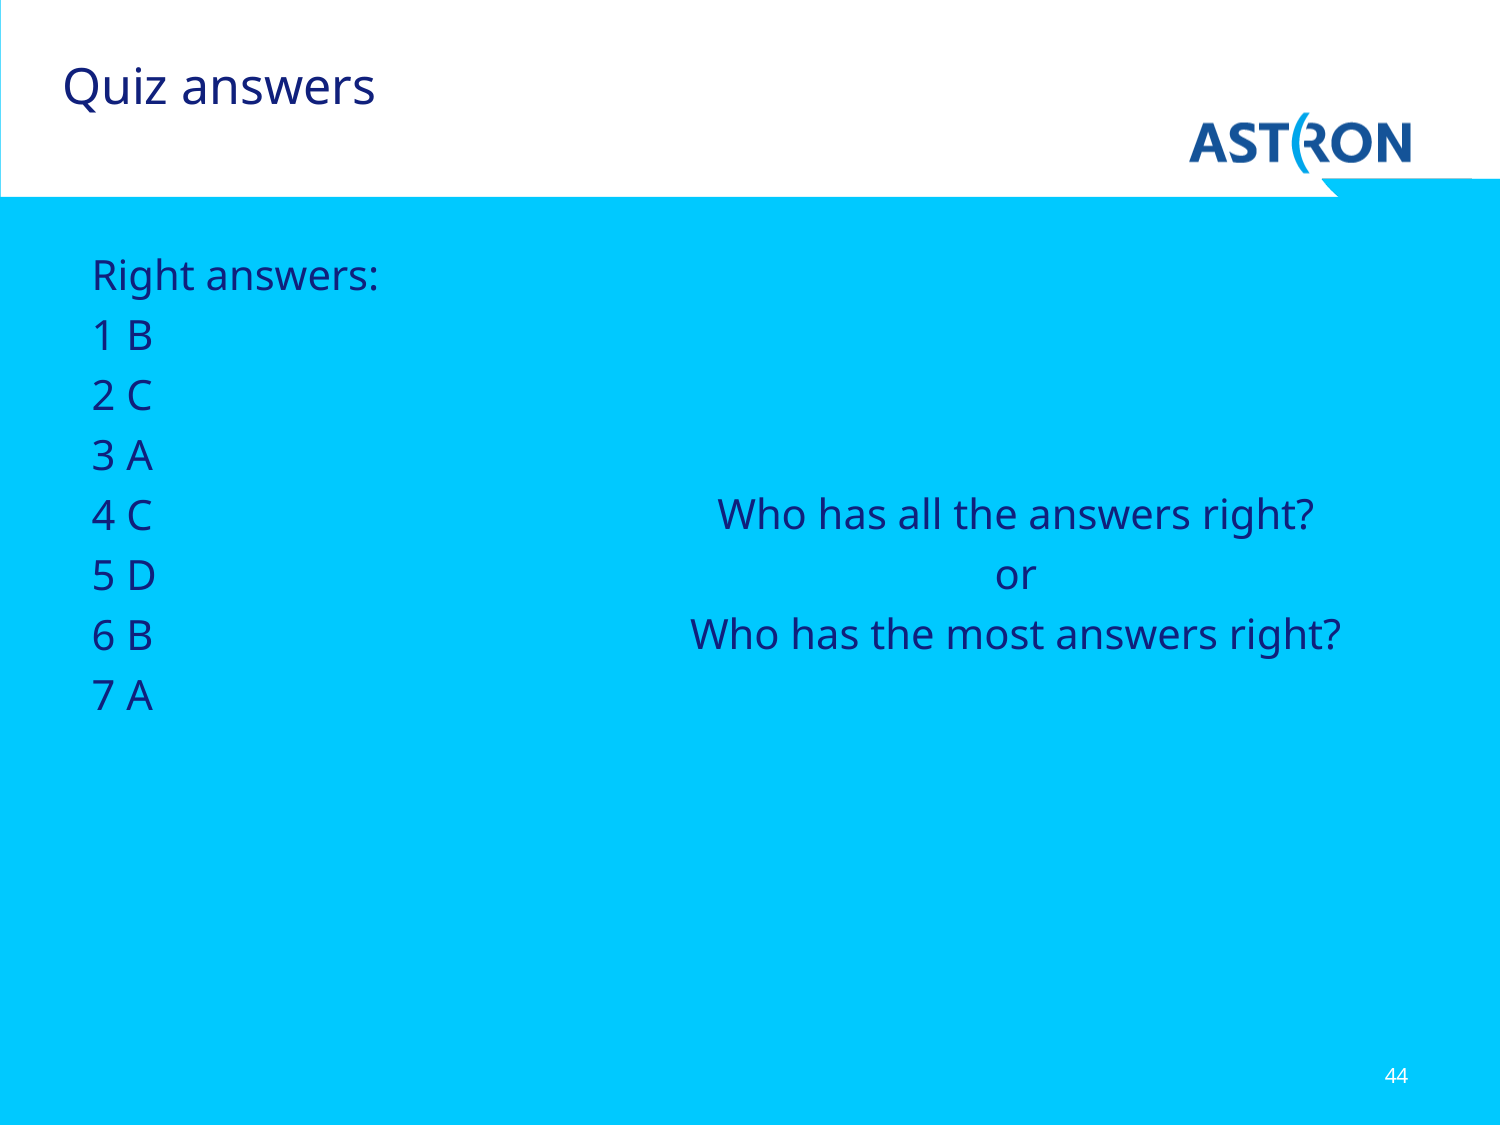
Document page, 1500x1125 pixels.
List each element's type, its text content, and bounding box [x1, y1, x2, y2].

text_box Who has all the answers right? or Who has the most answers right? [572, 420, 1459, 688]
text_box Quiz answers [47, 47, 815, 166]
text_box <number> [1208, 1062, 1409, 1125]
text_box Right answers: 1 B 2 C 3 A 4 C 5 D 6 B 7 A [76, 231, 1414, 787]
picture [0, 0, 1500, 196]
